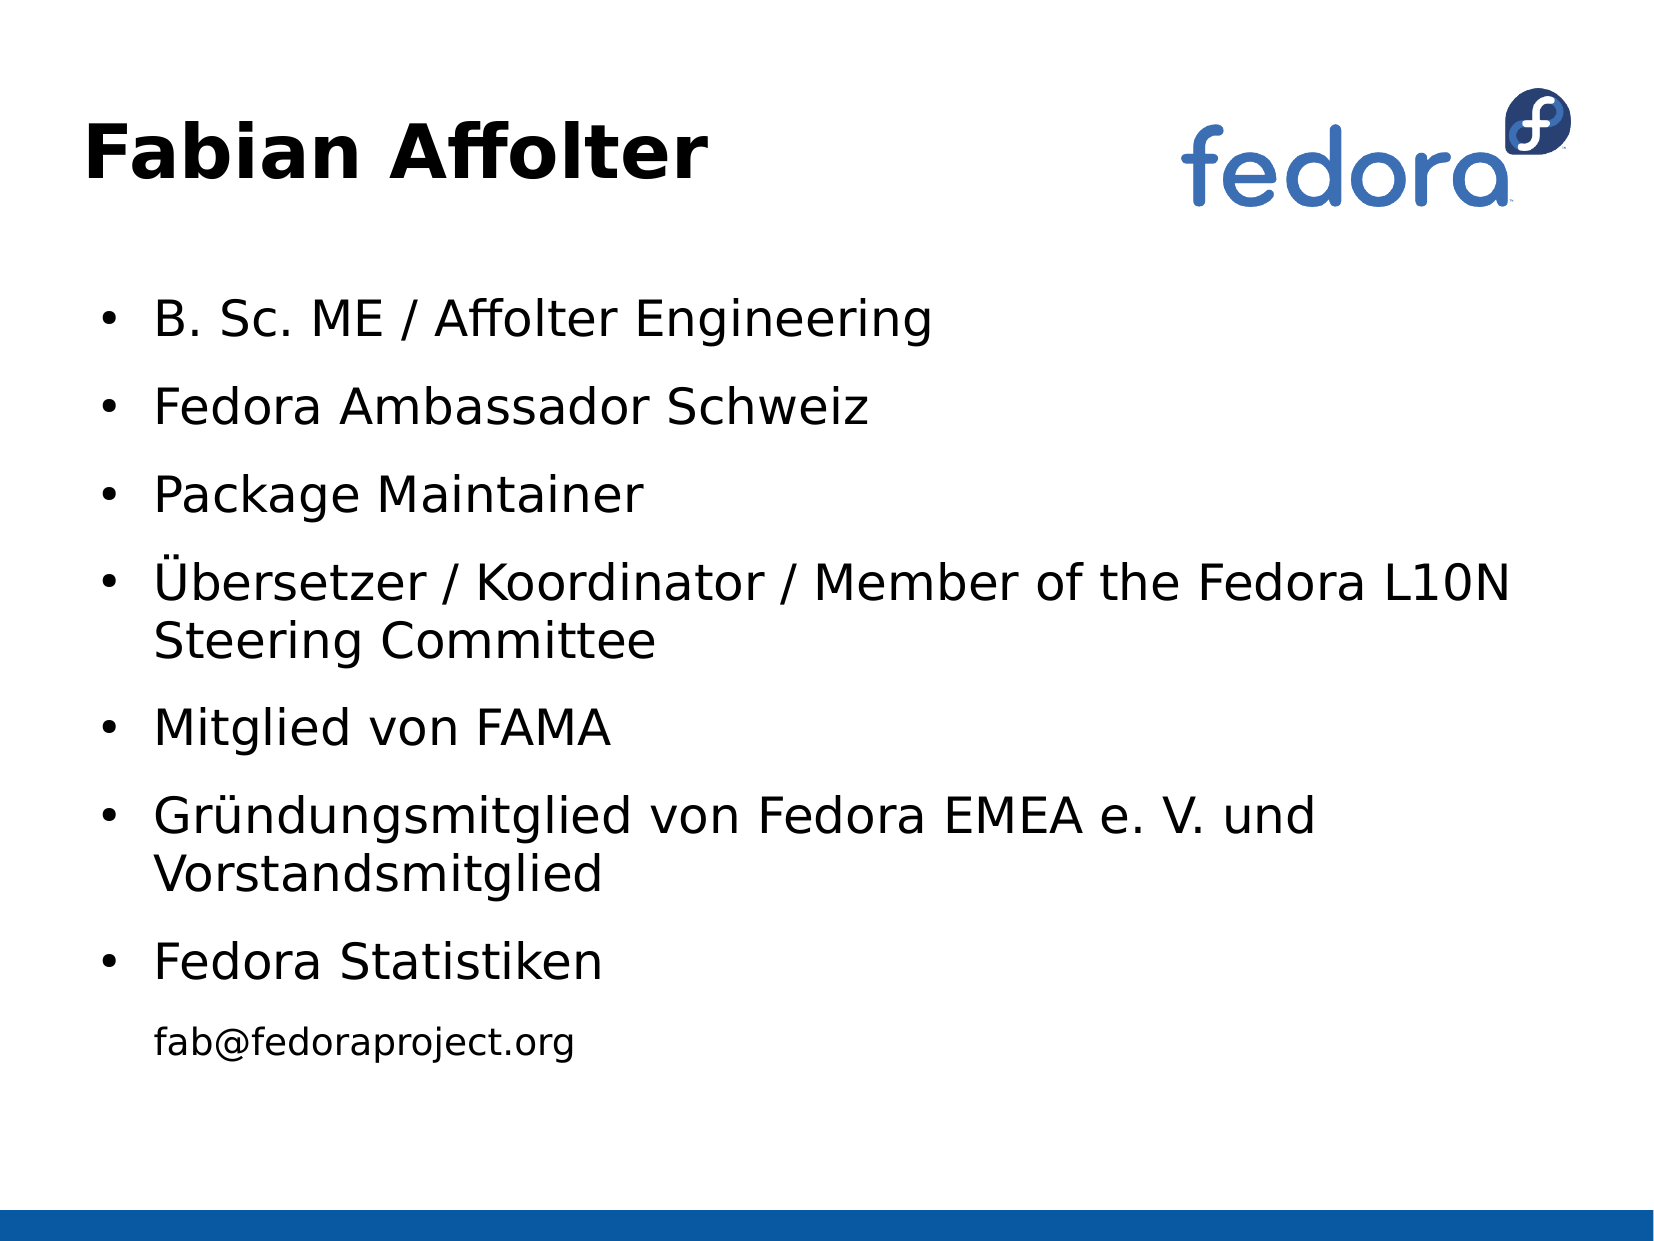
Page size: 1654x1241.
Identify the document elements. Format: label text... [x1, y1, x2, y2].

title Fabian Affolter [82, 49, 1182, 257]
picture [1182, 88, 1571, 207]
picture [0, 1210, 1654, 1241]
list B. Sc. ME / Affolter Engineering Fedora Ambassador Schweiz Package Maintainer Übersetzer / Koordinator / Member of the Fedora L10N Steering Committee Mitglied von FAMA Gründungsmitglied von Fedora EMEA e. V. und Vorstandsmitglied Fedora Statistiken fab@fedoraproject.org [82, 290, 1571, 1094]
